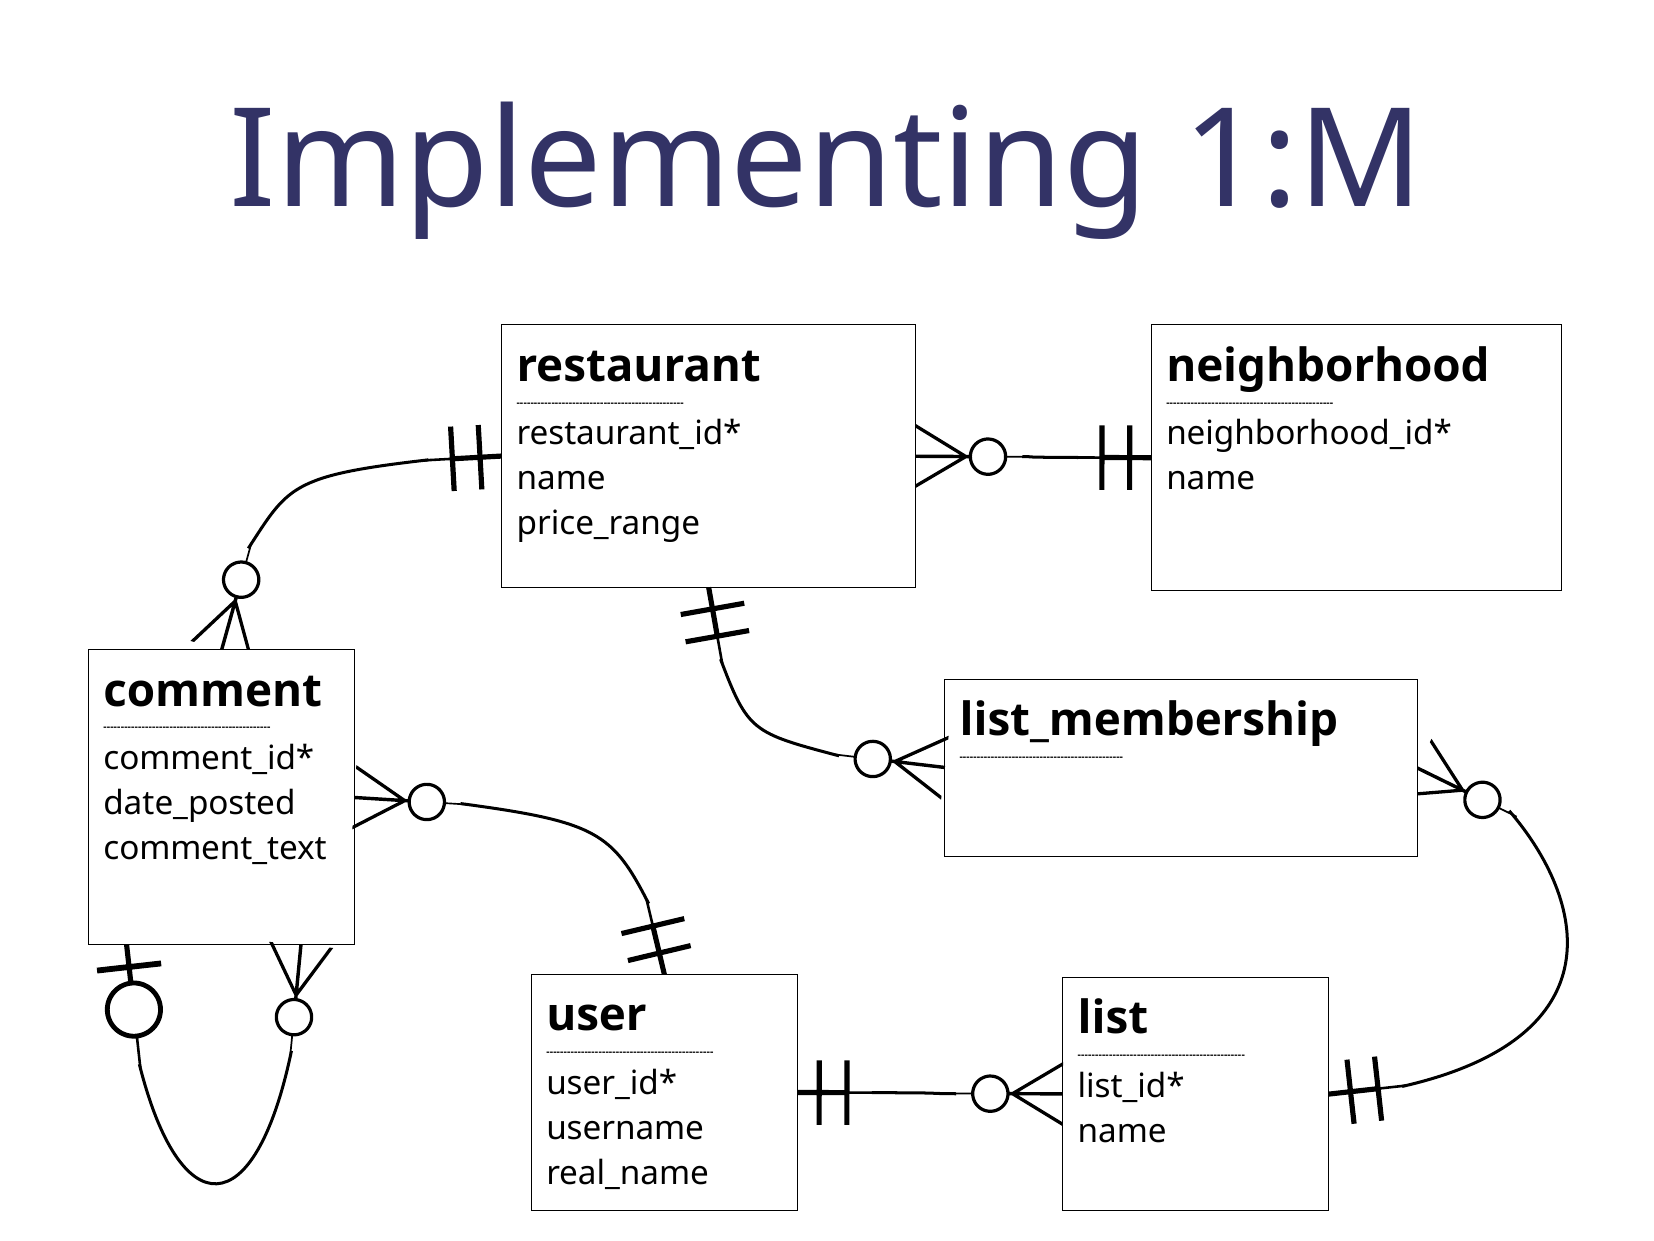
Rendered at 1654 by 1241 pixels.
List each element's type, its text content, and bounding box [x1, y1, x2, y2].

text_box restaurant ------------------------------------------------ restaurant_id* name price_range [501, 324, 916, 588]
title Implementing 1:M [82, 49, 1571, 257]
text_box list_membership ----------------------------------------------- [944, 679, 1418, 857]
text_box user ------------------------------------------------ user_id* username real_name [531, 974, 798, 1211]
text_box neighborhood ------------------------------------------------ neighborhood_id* name [1151, 324, 1562, 591]
text_box comment ------------------------------------------------ comment_id* date_posted comment_text [88, 649, 355, 945]
text_box list ------------------------------------------------ list_id* name [1062, 977, 1329, 1211]
